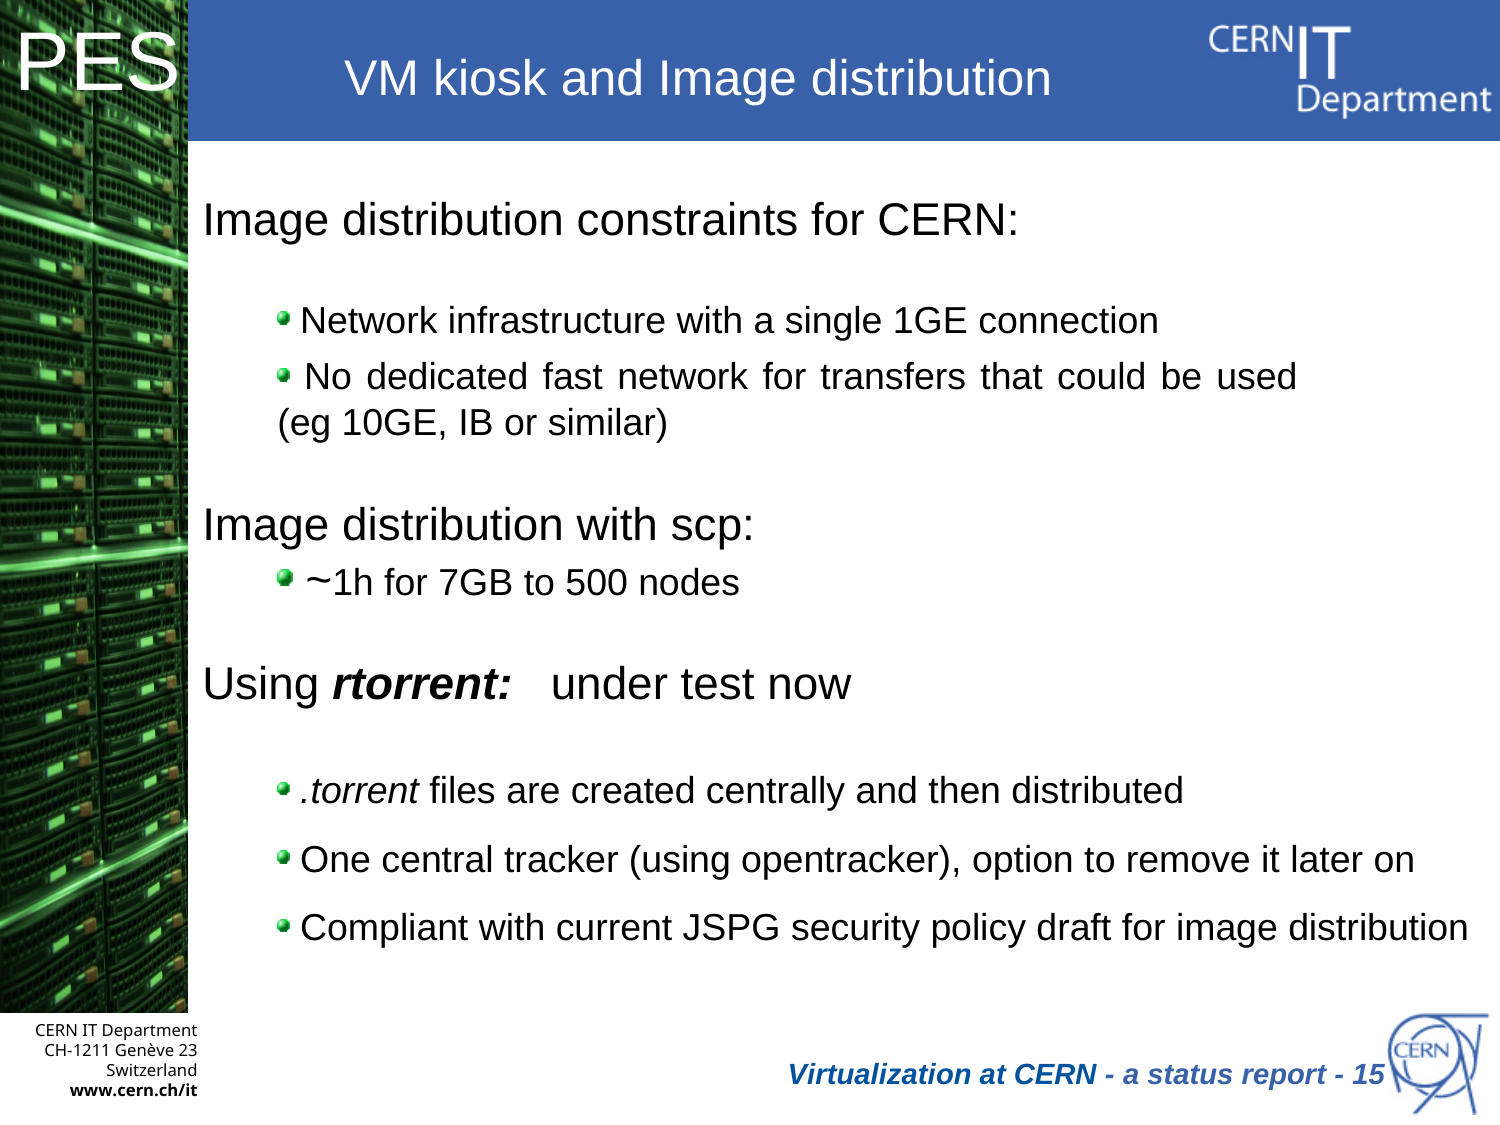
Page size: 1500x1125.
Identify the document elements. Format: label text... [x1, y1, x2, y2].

picture [0, 0, 1500, 1013]
text_box Image distribution constraints for CERN: Network infrastructure with a single 1GE connection No dedicated fast network for transfers that could be used (eg 10GE, IB or similar) [187, 182, 1313, 451]
text_box VM kiosk and Image distribution [329, 37, 1082, 113]
picture [1387, 1012, 1490, 1115]
text_box Using rtorrent: under test now .torrent files are created centrally and then distributed One central tracker (using opentracker), option to remove it later on Compliant with current JSPG security policy draft for image distribution [187, 646, 1485, 1013]
text_box Image distribution with scp: ~1h for 7GB to 500 nodes [187, 487, 1088, 668]
